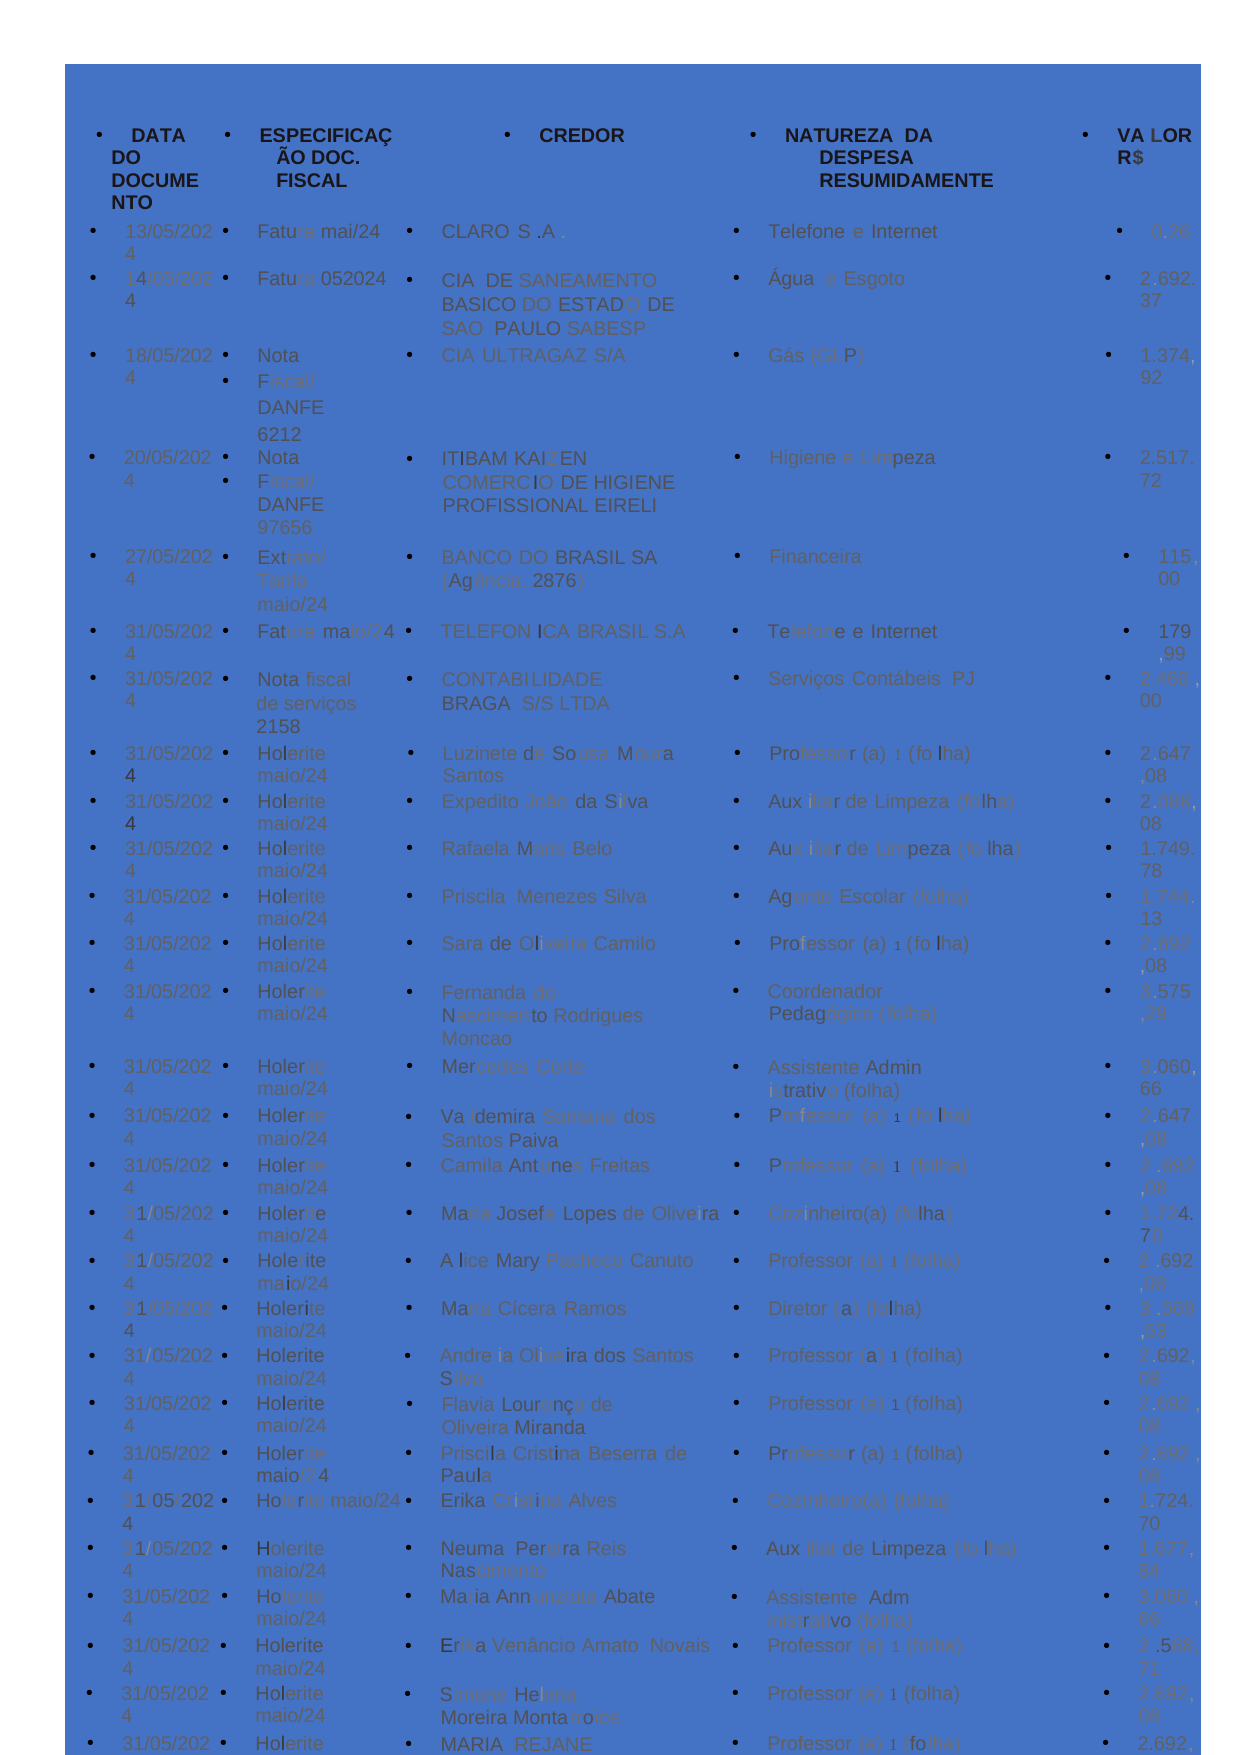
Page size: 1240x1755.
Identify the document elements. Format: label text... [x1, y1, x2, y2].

table_cell Aux iliar de Limpeza (fo lha) [728, 838, 1026, 885]
table_cell 31/05/2024 [65, 1585, 216, 1635]
table_cell Holerite maio/24 [216, 1393, 401, 1442]
table_cell 31/05/2024 [65, 1155, 216, 1202]
table_cell Holerite maio/24 [216, 1202, 401, 1250]
table_cell 31/05/2024 [65, 1393, 216, 1442]
table_cell 2.517.72 [1026, 447, 1201, 545]
table_cell Fatura mai/24 [216, 220, 401, 268]
table_cell Andre ia Oliveira dos Santos Silva [401, 1345, 728, 1393]
table_cell Luzinete de Sousa Moura Santos [401, 743, 728, 790]
table_cell 2.088,08 [1026, 790, 1201, 838]
table_cell 31/05/2024 [65, 1442, 216, 1490]
table_cell CREDOR [401, 124, 728, 220]
table_cell Fernanda do Nascimento Rodrigues Moncao [401, 980, 728, 1055]
table_cell BANCO DO BRASIL SA (Agência. 2876) [401, 545, 728, 620]
table_cell 0.26 [1026, 220, 1201, 268]
table_cell CIA DE SANEAMENTO BASICO DO ESTADO DE SAO PAULO SABESP [401, 268, 728, 345]
table_cell Erika Cristina Alves [401, 1490, 728, 1538]
table_cell 20/05/2024 [65, 447, 216, 545]
table_cell Professor (a) 1 (folha) [728, 1635, 1026, 1682]
table_cell Serviços Contábeis PJ [728, 668, 1026, 743]
table_cell NATUREZA DA DESPESA RESUMIDAMENTE [728, 124, 1026, 220]
table_cell Holerite maio/24 [216, 1250, 401, 1297]
table_cell Expedito João da Silva [401, 790, 728, 838]
table_cell 1.744.13 [1026, 885, 1201, 933]
table_cell Gás (GLP) [728, 345, 1026, 447]
table_cell 31/05/2024 [65, 885, 216, 933]
table_cell 2.692,08 [1026, 1682, 1201, 1732]
table_cell 31/05/2024 [65, 620, 216, 668]
table_cell 31/05/2024 [65, 1732, 216, 1755]
table_cell 31/05/202 4 [65, 790, 216, 838]
table_cell 31/05/2024 [65, 838, 216, 885]
table_cell 31/05/2024 [65, 1250, 216, 1297]
table_cell 2.692.37 [1026, 268, 1201, 345]
table_cell Higiene e Limpeza [728, 447, 1026, 545]
table_cell 31/05/2024 [65, 1490, 216, 1538]
table_cell 1.724.70 [1026, 1490, 1201, 1538]
table_cell Holerite maio/24 [216, 743, 401, 790]
table_cell 1.749.78 [1026, 838, 1201, 885]
table_cell Professor (a) 1 (fo lha) [728, 933, 1026, 980]
table_cell Professor (a) 1 (folha) [728, 1155, 1026, 1202]
table_cell 2.647 ,08 [1026, 743, 1201, 790]
table_cell VA LOR R$ [1026, 124, 1201, 220]
table_cell 31/05/2024 [65, 1202, 216, 1250]
table_cell 115,00 [1026, 545, 1201, 620]
table_cell 31/05/2024 [65, 1055, 216, 1105]
table_cell Holerite maio/24 [216, 838, 401, 885]
table_cell 14/05/202 4 [65, 268, 216, 345]
table_cell Fatura 052024 [216, 268, 401, 345]
table_cell 2 .692 ,08 [1026, 1155, 1201, 1202]
table_cell Holerite maio/24 [216, 1105, 401, 1155]
table_cell Nota Fiscal/ DANFE 97656 [216, 447, 401, 545]
table_cell Holerite maio/24 [216, 1682, 401, 1732]
table_cell Coordenador Pedagógico (folha) [728, 980, 1026, 1055]
table_cell Priscila Menezes Silva [401, 885, 728, 933]
table_cell CONTABILIDADE BRAGA S/S LTDA [401, 668, 728, 743]
table_cell Cozinheiro(a) (folha) [728, 1202, 1026, 1250]
table_cell Professor (a) 1 (folha) [728, 1345, 1026, 1393]
table_cell Holerite maio/24 [216, 1055, 401, 1105]
table_cell Professor (a) 1 (folha) [728, 1732, 1026, 1755]
table_cell TELEFON ICA BRASIL S.A [401, 620, 728, 668]
table_cell Professor (a) 1 (fo lha) [728, 1105, 1026, 1155]
table_cell Holerite maio/24 [216, 1538, 401, 1585]
table_cell Camila Antunes Freitas [401, 1155, 728, 1202]
table_cell Holerite maio/24 [216, 1442, 401, 1490]
table_cell 1.677,84 [1026, 1538, 1201, 1585]
table_cell Rafaela Maris Belo [401, 838, 728, 885]
table_cell Aux iliar de Limpeza (folha) [728, 790, 1026, 838]
table_cell Professor (a) 1 (fo lha) [728, 743, 1026, 790]
table_cell Flavia Lourenço de Oliveira Miranda [401, 1393, 728, 1442]
table_cell 2 .568,71 [1026, 1635, 1201, 1682]
table_cell DATA DO DOCUMENTO [65, 124, 216, 220]
table_cell ESPECIFICAÇÃO DOC. FISCAL [216, 124, 401, 220]
table_cell 31/05/2024 [65, 1105, 216, 1155]
table_cell Holerite maio/24 [216, 1155, 401, 1202]
table_cell 2.692 ,08 [1026, 1393, 1201, 1442]
table_cell 18/05/2024 [65, 345, 216, 447]
table_cell 13/05/2024 [65, 220, 216, 268]
table_cell 31/05/2024 [65, 1635, 216, 1682]
table_cell Assistente Admin istrativo (folha) [728, 1055, 1026, 1105]
table_cell Simone Helena Moreira Montarroios [401, 1682, 728, 1732]
table_cell 2.692 ,08 [1026, 1442, 1201, 1490]
table_cell A lice Mary Pacheco Canuto [401, 1250, 728, 1297]
table_cell 3.060 ,66 [1026, 1585, 1201, 1635]
table_cell Neuma Pereira Reis Nascimento [401, 1538, 728, 1585]
table_cell Sara de Oliveira Camilo [401, 933, 728, 980]
table_cell Holerite maio/24 [216, 1490, 401, 1538]
table_cell Professor (a) 1 (folha) [728, 1250, 1026, 1297]
table_cell Maria Josefa Lopes de Oliveira [401, 1202, 728, 1250]
table_cell 31/05/2024 [65, 668, 216, 743]
table_cell 1.374,92 [1026, 345, 1201, 447]
table_cell 27/05/2024 [65, 545, 216, 620]
table_cell Holerite maio/24 [216, 933, 401, 980]
table_cell Cozinheiro(a) (folha) [728, 1490, 1026, 1538]
table_cell 31/05/2024 [65, 1538, 216, 1585]
table_cell 31/05/202 4 [65, 743, 216, 790]
table_cell Mercedes Corte [401, 1055, 728, 1105]
table_cell Holerite maio/24 [216, 1635, 401, 1682]
table_cell Holerite maio/24 [216, 885, 401, 933]
table_cell Telefone e Internet [728, 620, 1026, 668]
table_cell 2.692,08 [1026, 1732, 1201, 1755]
table_cell 31/05/2024 [65, 980, 216, 1055]
table_header [65, 64, 1026, 124]
table_cell 2 .692 ,08 [1026, 1250, 1201, 1297]
table_header [1026, 64, 1201, 124]
table_cell Holerite maio/24 [216, 1297, 401, 1345]
table_cell Fatura maio/24 [216, 620, 401, 668]
table_cell Professor (a) 1 (folha) [728, 1442, 1026, 1490]
table_cell 31/05/2024 [65, 1682, 216, 1732]
table_cell Aux iliar de Limpeza (fo lha) [728, 1538, 1026, 1585]
table_cell Maria Annunziata Abate [401, 1585, 728, 1635]
table_cell Professor (a) 1 (folha) [728, 1393, 1026, 1442]
table_cell Holerite maio/24 [216, 790, 401, 838]
table_cell 31/05/2024 [65, 933, 216, 980]
table_cell 3 .509 ,53 [1026, 1297, 1201, 1345]
table_cell 1.724.70 [1026, 1202, 1201, 1250]
table_cell Financeira [728, 545, 1026, 620]
table_cell 3.575 ,29 [1026, 980, 1201, 1055]
table_cell ITIBAM KAIZEN COMERCIO DE HIGIENE PROFISSIONAL EIRELI [401, 447, 728, 545]
table_cell Nota Fiscal/ DANFE 6212 [216, 345, 401, 447]
table_cell 179 ,99 [1026, 620, 1201, 668]
table_cell Nota fiscal de serviços 2158 [216, 668, 401, 743]
table_cell 2.460 ,00 [1026, 668, 1201, 743]
table_cell 31/05/202 4 [65, 1297, 216, 1345]
table_cell Holerite maio/24 [216, 1585, 401, 1635]
table_cell 3.060,66 [1026, 1055, 1201, 1105]
table_cell Holerite maio/24 [216, 1345, 401, 1393]
table_cell Va ldemira Santana dos Santos Paiva [401, 1105, 728, 1155]
table_cell Professor (a) 1 (folha) [728, 1682, 1026, 1732]
table_cell Erika Venâncio Amato Novais [401, 1635, 728, 1682]
table_cell MARIA REJANE CLAUDIO DE OLIVEIRA [401, 1732, 728, 1755]
table_cell Extrato/Tarifa maio/24 [216, 545, 401, 620]
table_cell CIA ULTRAGAZ S/A [401, 345, 728, 447]
table_cell Maria Cícera Ramos [401, 1297, 728, 1345]
table_cell CLARO S .A . [401, 220, 728, 268]
table_cell Agente Escolar (folha) [728, 885, 1026, 933]
table_cell Telefone e Internet [728, 220, 1026, 268]
table_cell Priscila Cristina Beserra de Paula [401, 1442, 728, 1490]
table_cell 2.692,08 [1026, 1345, 1201, 1393]
table_cell 2.692 ,08 [1026, 933, 1201, 980]
table_cell Diretor (a) (folha) [728, 1297, 1026, 1345]
table_cell Água e Esgoto [728, 268, 1026, 345]
table_cell Assistente Adm inistrativo (folha) [728, 1585, 1026, 1635]
table_cell 31/05/2024 [65, 1345, 216, 1393]
table_cell 2.647 ,08 [1026, 1105, 1201, 1155]
table_cell Holerite maio/24 [216, 980, 401, 1055]
table_cell Holerite maio/24 [216, 1732, 401, 1755]
